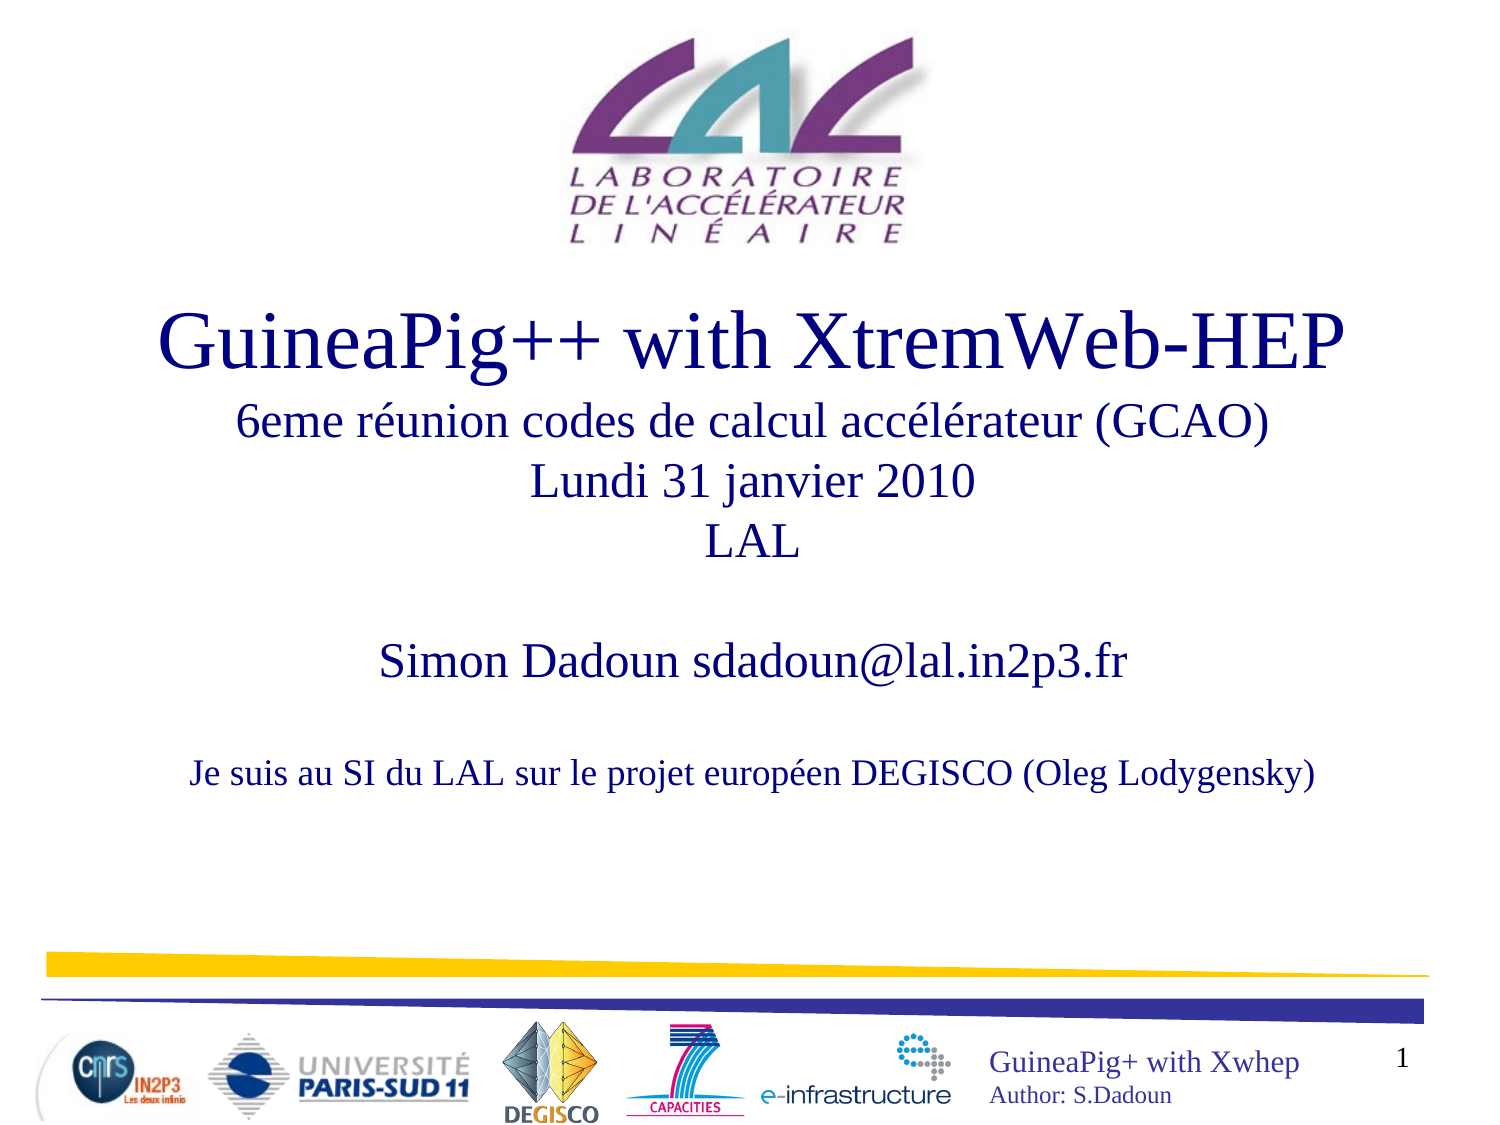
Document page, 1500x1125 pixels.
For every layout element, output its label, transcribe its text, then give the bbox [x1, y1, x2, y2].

picture [490, 1018, 609, 1123]
picture [561, 29, 939, 250]
text_box 6eme réunion codes de calcul accélérateur (GCAO) Lundi 31 janvier 2010 LAL Simon Dadoun sdadoun@lal.in2p3.fr Je suis au SI du LAL sur le projet européen DEGISCO (Oleg Lodygensky) [59, 380, 1447, 975]
text_box GuineaPig++ with XtremWeb-HEP [59, 277, 1447, 380]
picture [761, 1033, 951, 1104]
picture [25, 1033, 475, 1121]
picture [902, 1038, 925, 1049]
picture [620, 1017, 750, 1124]
